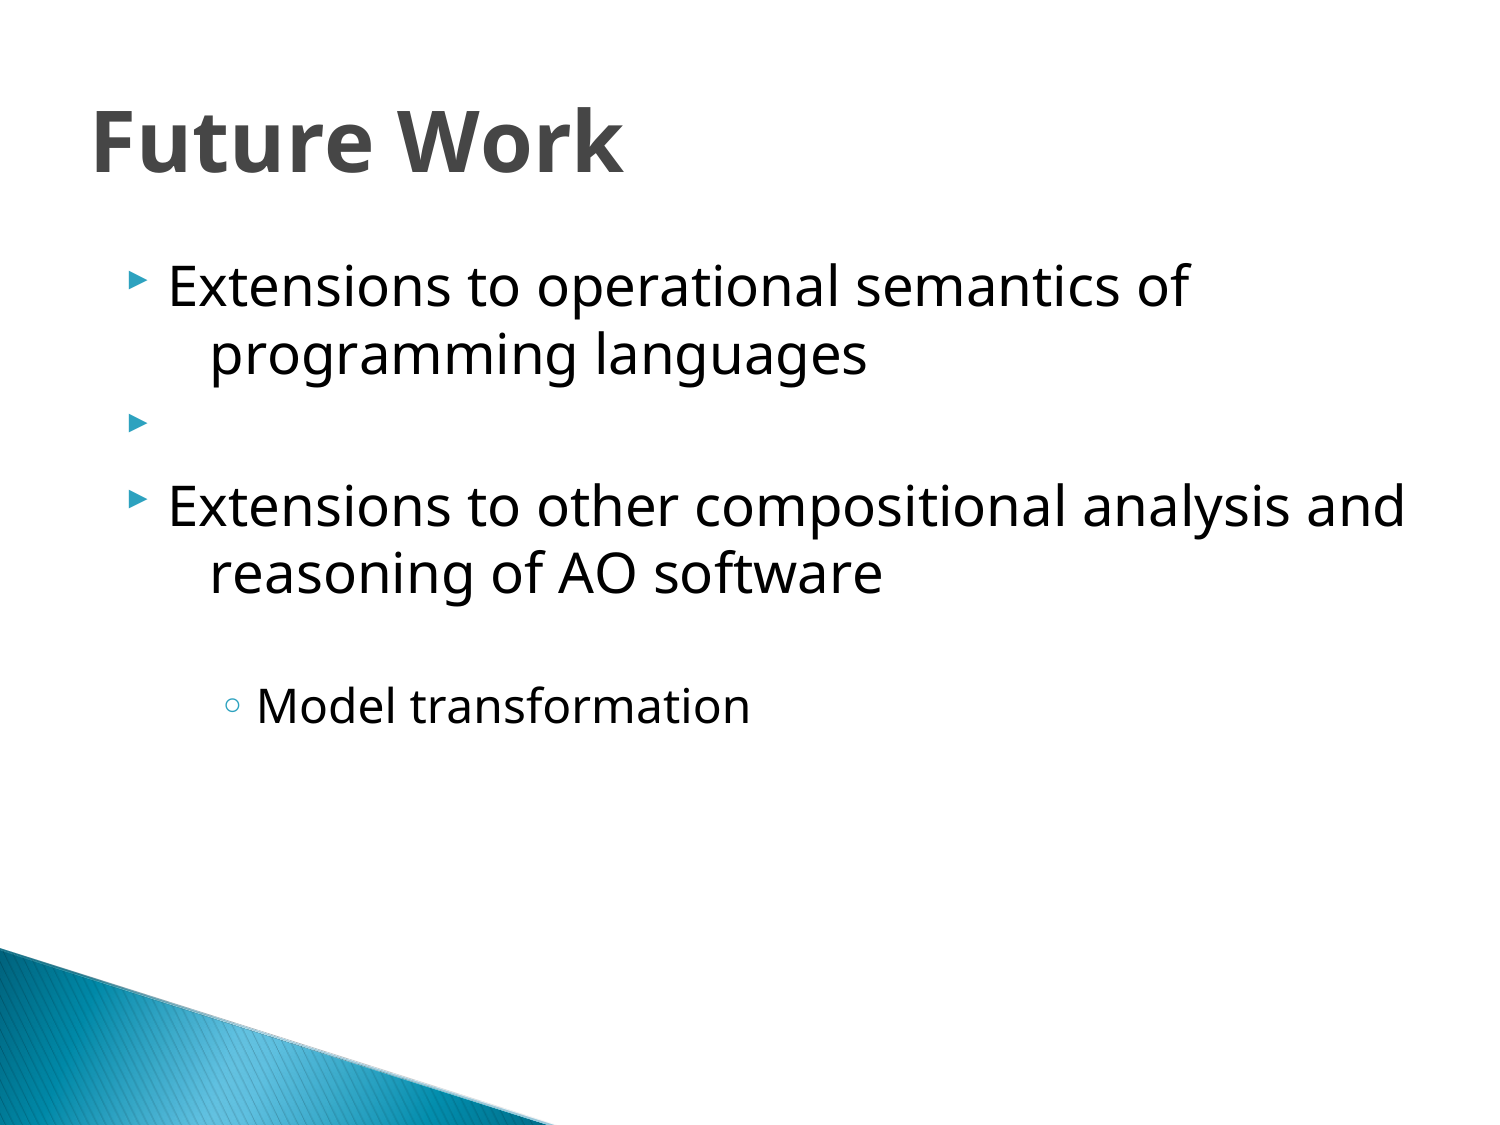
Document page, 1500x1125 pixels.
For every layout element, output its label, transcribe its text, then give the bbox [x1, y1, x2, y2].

title Future Work [75, 28, 1426, 242]
list Extensions to operational semantics of programming languages Extensions to other compositional analysis and reasoning of AO software Model transformation [75, 242, 1426, 987]
